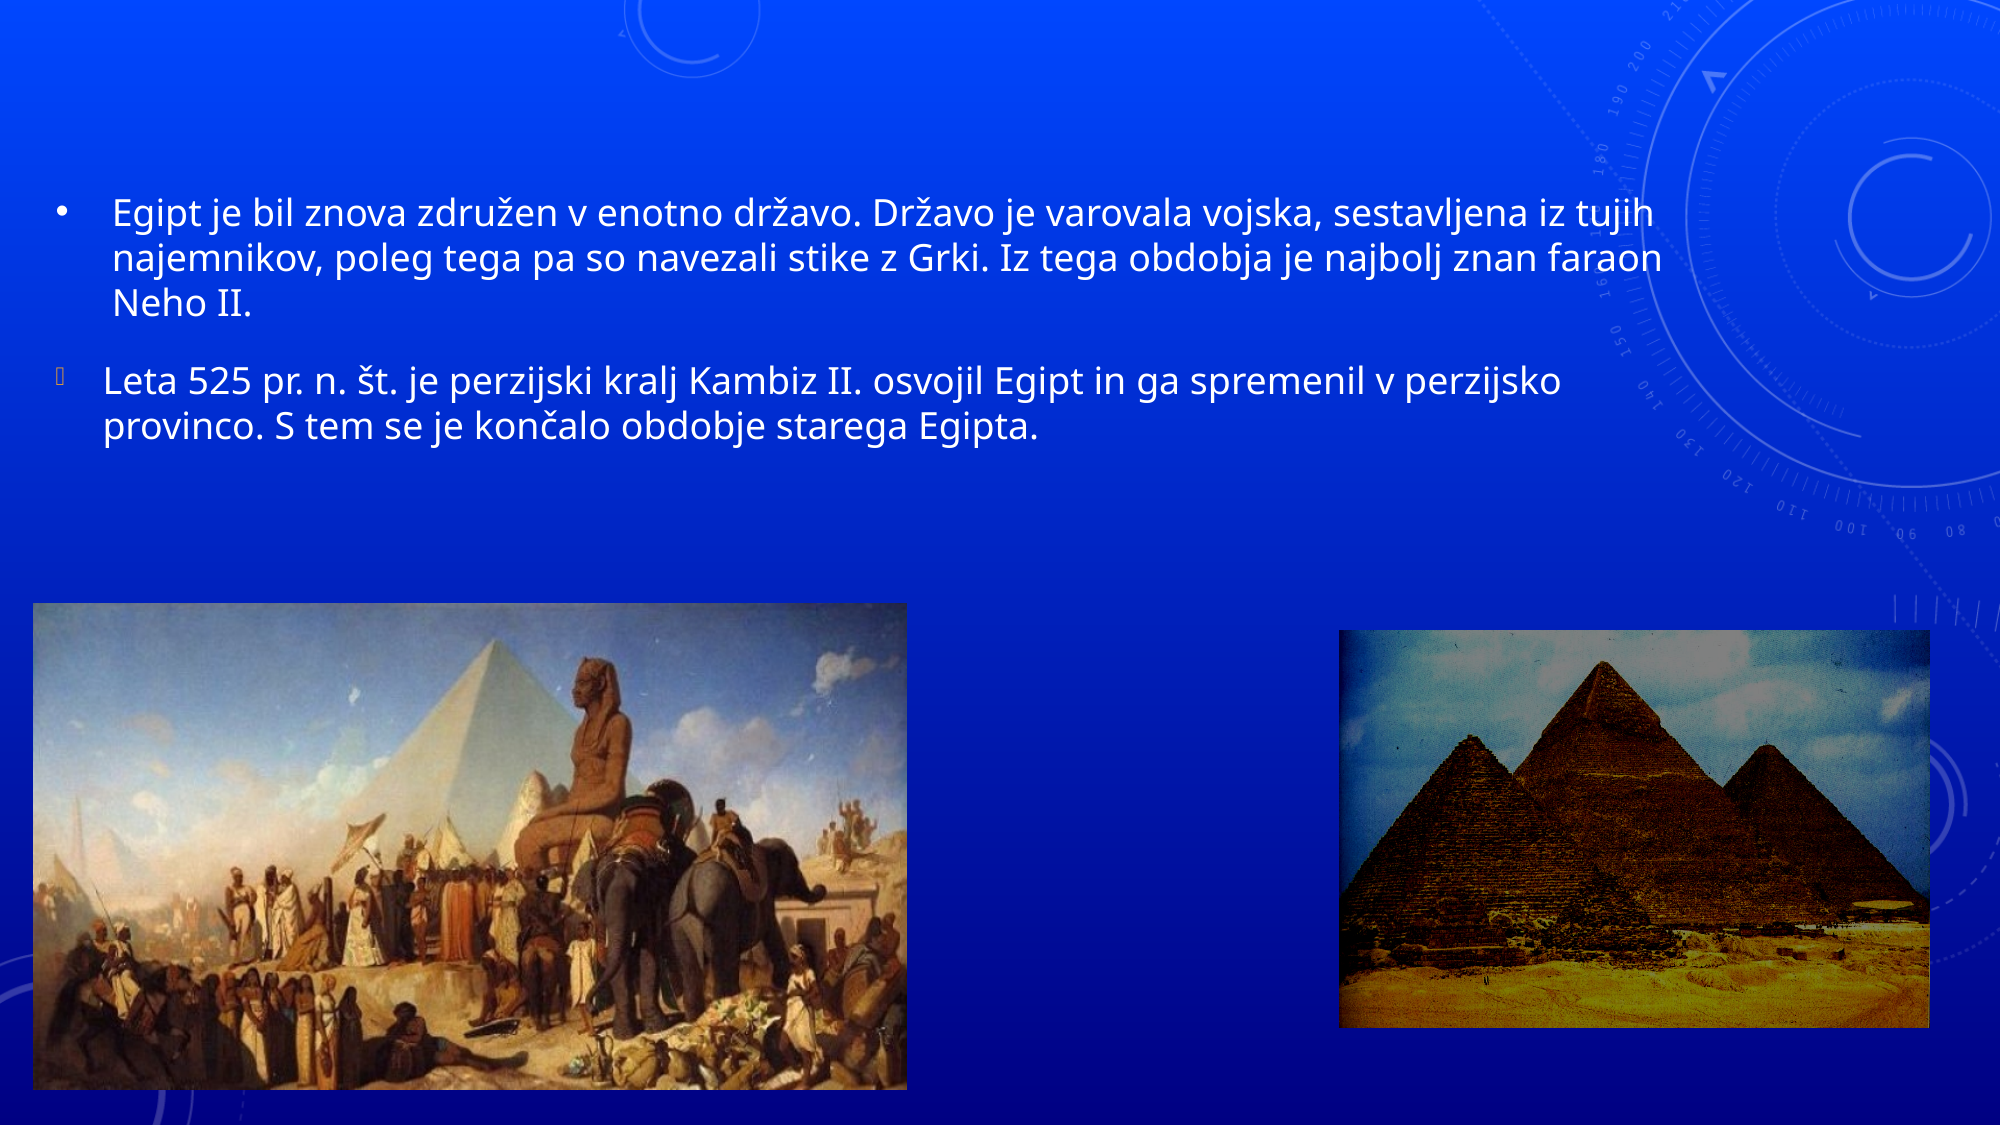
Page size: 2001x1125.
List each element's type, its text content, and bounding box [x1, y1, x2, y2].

list Egipt je bil znova združen v enotno državo. Državo je varovala vojska, sestavljena iz tujih najemnikov, poleg tega pa so navezali stike z Grki. Iz tega obdobja je najbolj znan faraon Neho II. Leta 525 pr. n. št. je perzijski kralj Kambiz II. osvojil Egipt in ga spremenil v perzijsko provinco. S tem se je končalo obdobje starega Egipta. [40, 51, 1703, 650]
picture [0, 0, 2000, 1125]
